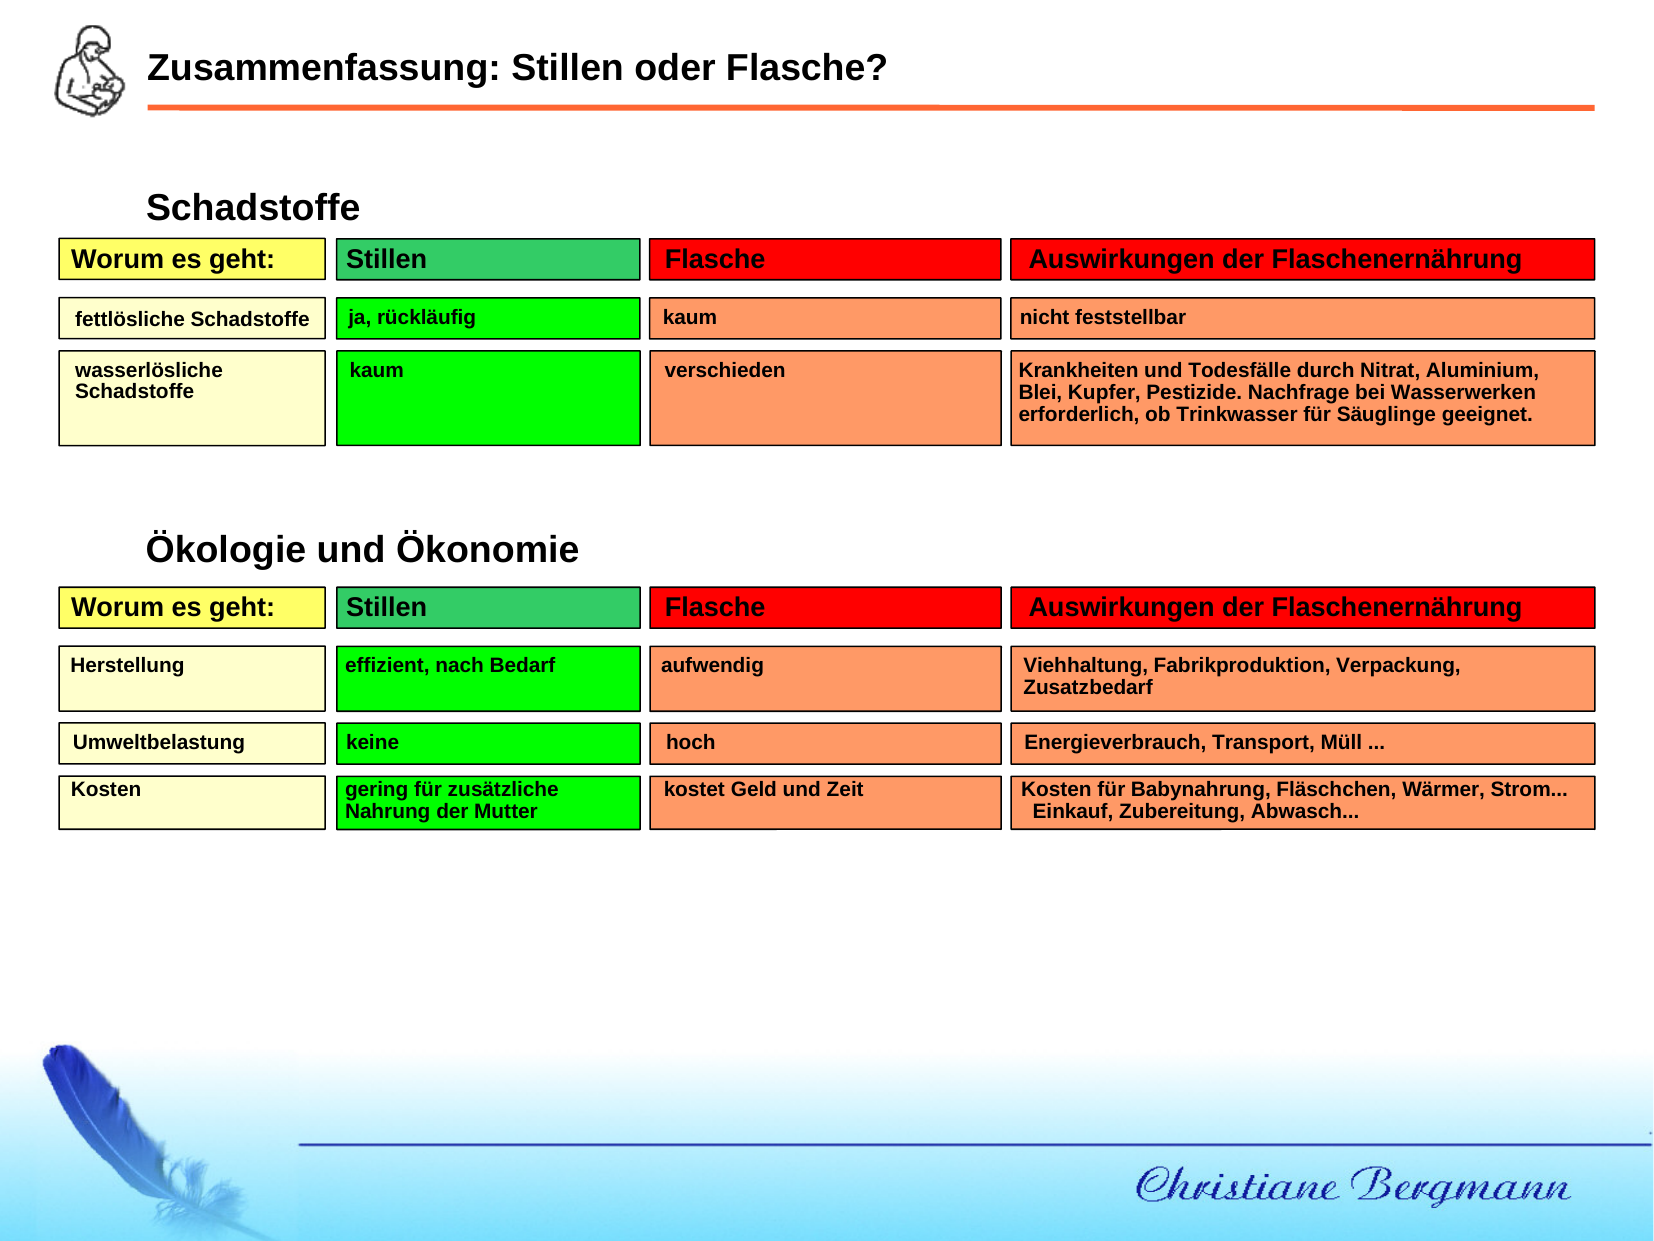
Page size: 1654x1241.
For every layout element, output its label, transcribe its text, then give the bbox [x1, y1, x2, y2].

text_box [650, 776, 1002, 830]
text_box [1538, 587, 1595, 629]
text_box kostet Geld und Zeit [648, 772, 879, 809]
text_box ja, rückläufig [333, 300, 492, 337]
text_box [59, 646, 326, 712]
text_box Krankheiten und Todesfälle durch Nitrat, Aluminium, Blei, Kupfer, Pestizide. Nachfrage bei Wasserwerken erforderlich, ob Trinkwasser für Säuglinge geeignet. [1003, 353, 1566, 434]
text_box Herstellung [55, 648, 200, 685]
text_box [336, 646, 641, 712]
text_box Worum es geht: Stillen Flasche Auswirkungen der Flaschenernährung [48, 238, 1538, 282]
text_box [336, 723, 641, 765]
text_box [1011, 350, 1595, 446]
text_box [59, 350, 326, 446]
picture [54, 24, 130, 119]
text_box [649, 297, 1001, 339]
text_box [1011, 646, 1595, 712]
text_box [336, 297, 640, 339]
text_box [1010, 297, 1595, 339]
text_box Umweltbelastung [58, 724, 261, 762]
text_box Viehhaltung, Fabrikproduktion, Verpackung, Zusatzbedarf [1008, 648, 1536, 707]
text_box [59, 722, 326, 764]
text_box [1584, 776, 1595, 830]
text_box Worum es geht: Stillen Flasche Auswirkungen der Flaschenernährung [48, 586, 1538, 630]
text_box [650, 723, 1002, 765]
text_box wasserlösliche Schadstoffe [60, 352, 363, 411]
text_box Ökologie und Ökonomie [130, 524, 595, 579]
text_box [650, 350, 1002, 446]
text_box kaum [334, 352, 419, 390]
text_box Kosten [55, 772, 157, 809]
text_box Schadstoffe [131, 181, 376, 236]
text_box gering für zusätzliche Nahrung der Mutter [330, 772, 621, 831]
text_box aufwendig [646, 648, 780, 685]
picture [0, 1033, 1654, 1241]
text_box keine [331, 724, 414, 762]
text_box nicht feststellbar [1004, 300, 1201, 337]
text_box [59, 297, 326, 339]
text_box [59, 776, 326, 830]
text_box fettlösliche Schadstoffe [60, 302, 325, 339]
text_box hoch [651, 724, 731, 762]
text_box Zusammenfassung: Stillen oder Flasche? [132, 41, 1591, 96]
text_box [1538, 238, 1595, 280]
text_box effizient, nach Bedarf [330, 648, 571, 685]
text_box Energieverbrauch, Transport, Müll ... [1009, 724, 1402, 762]
text_box [1011, 723, 1595, 765]
text_box [621, 776, 641, 830]
text_box Kosten für Babynahrung, Fläschchen, Wärmer, Strom... Einkauf, Zubereitung, Abwasch... [1006, 772, 1584, 831]
text_box [650, 646, 1002, 712]
text_box [336, 350, 641, 446]
text_box kaum [648, 300, 733, 337]
text_box verschieden [649, 352, 801, 390]
